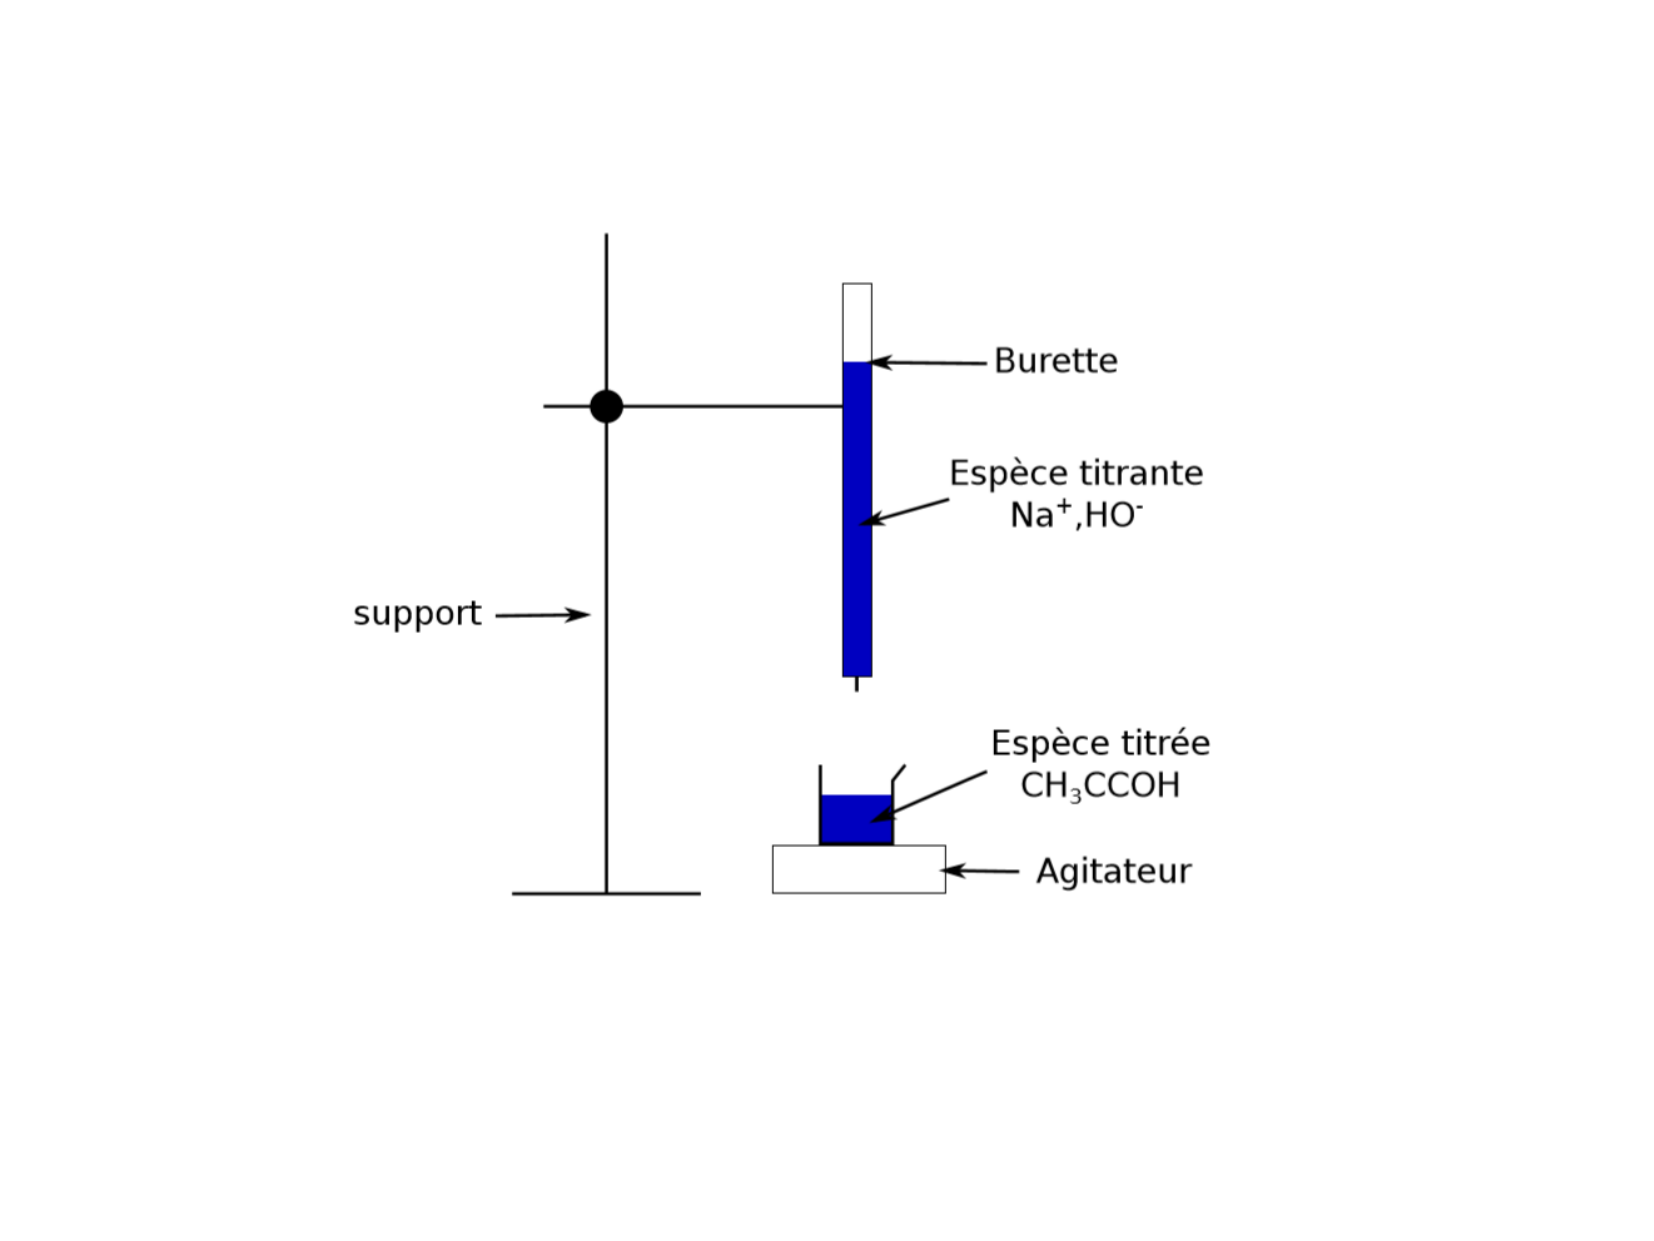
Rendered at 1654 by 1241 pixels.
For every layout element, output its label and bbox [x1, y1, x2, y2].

picture [308, 226, 1312, 922]
